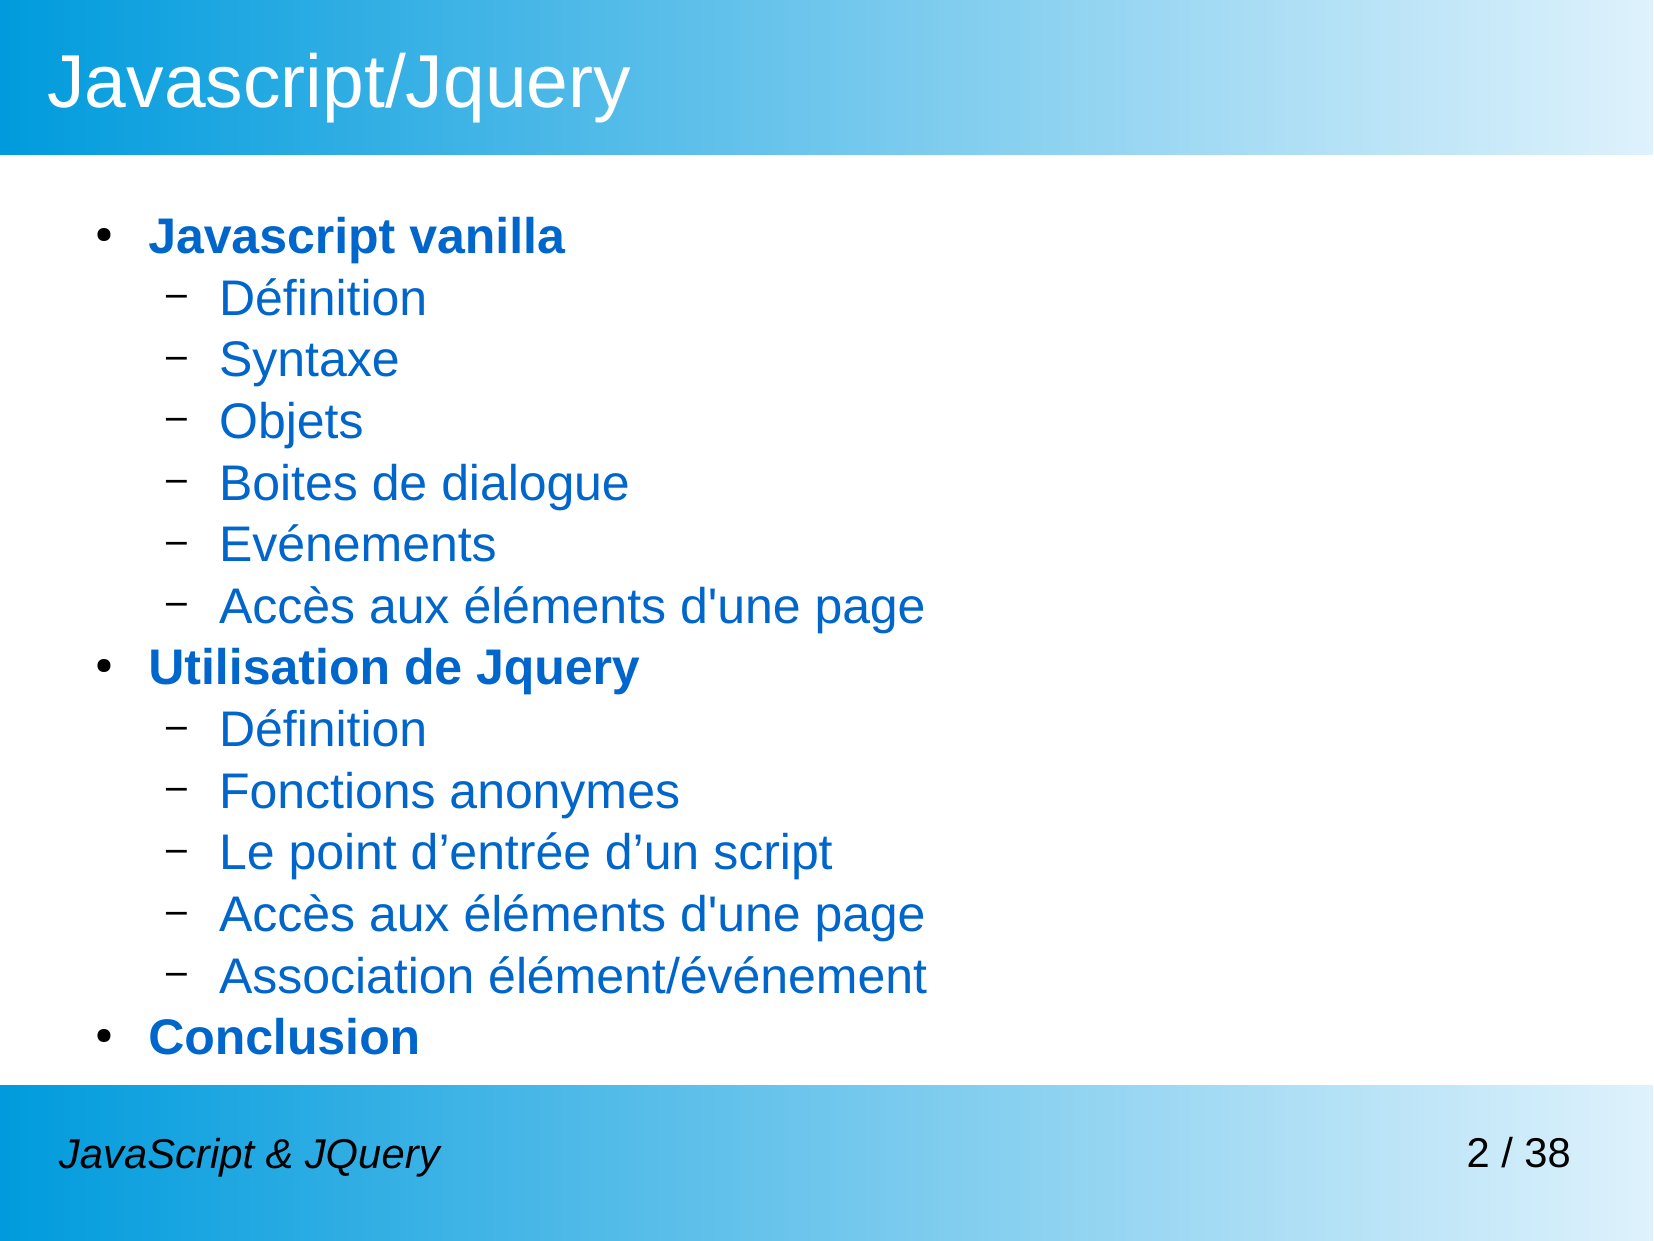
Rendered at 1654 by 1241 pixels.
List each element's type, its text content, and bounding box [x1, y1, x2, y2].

title Javascript/Jquery [47, 28, 1536, 134]
list Javascript vanilla Définition Syntaxe Objets Boites de dialogue Evénements Accès aux éléments d'une page Utilisation de Jquery Définition Fonctions anonymes Le point d’entrée d’un script Accès aux éléments d'une page Association élément/événement Conclusion [77, 208, 1566, 928]
